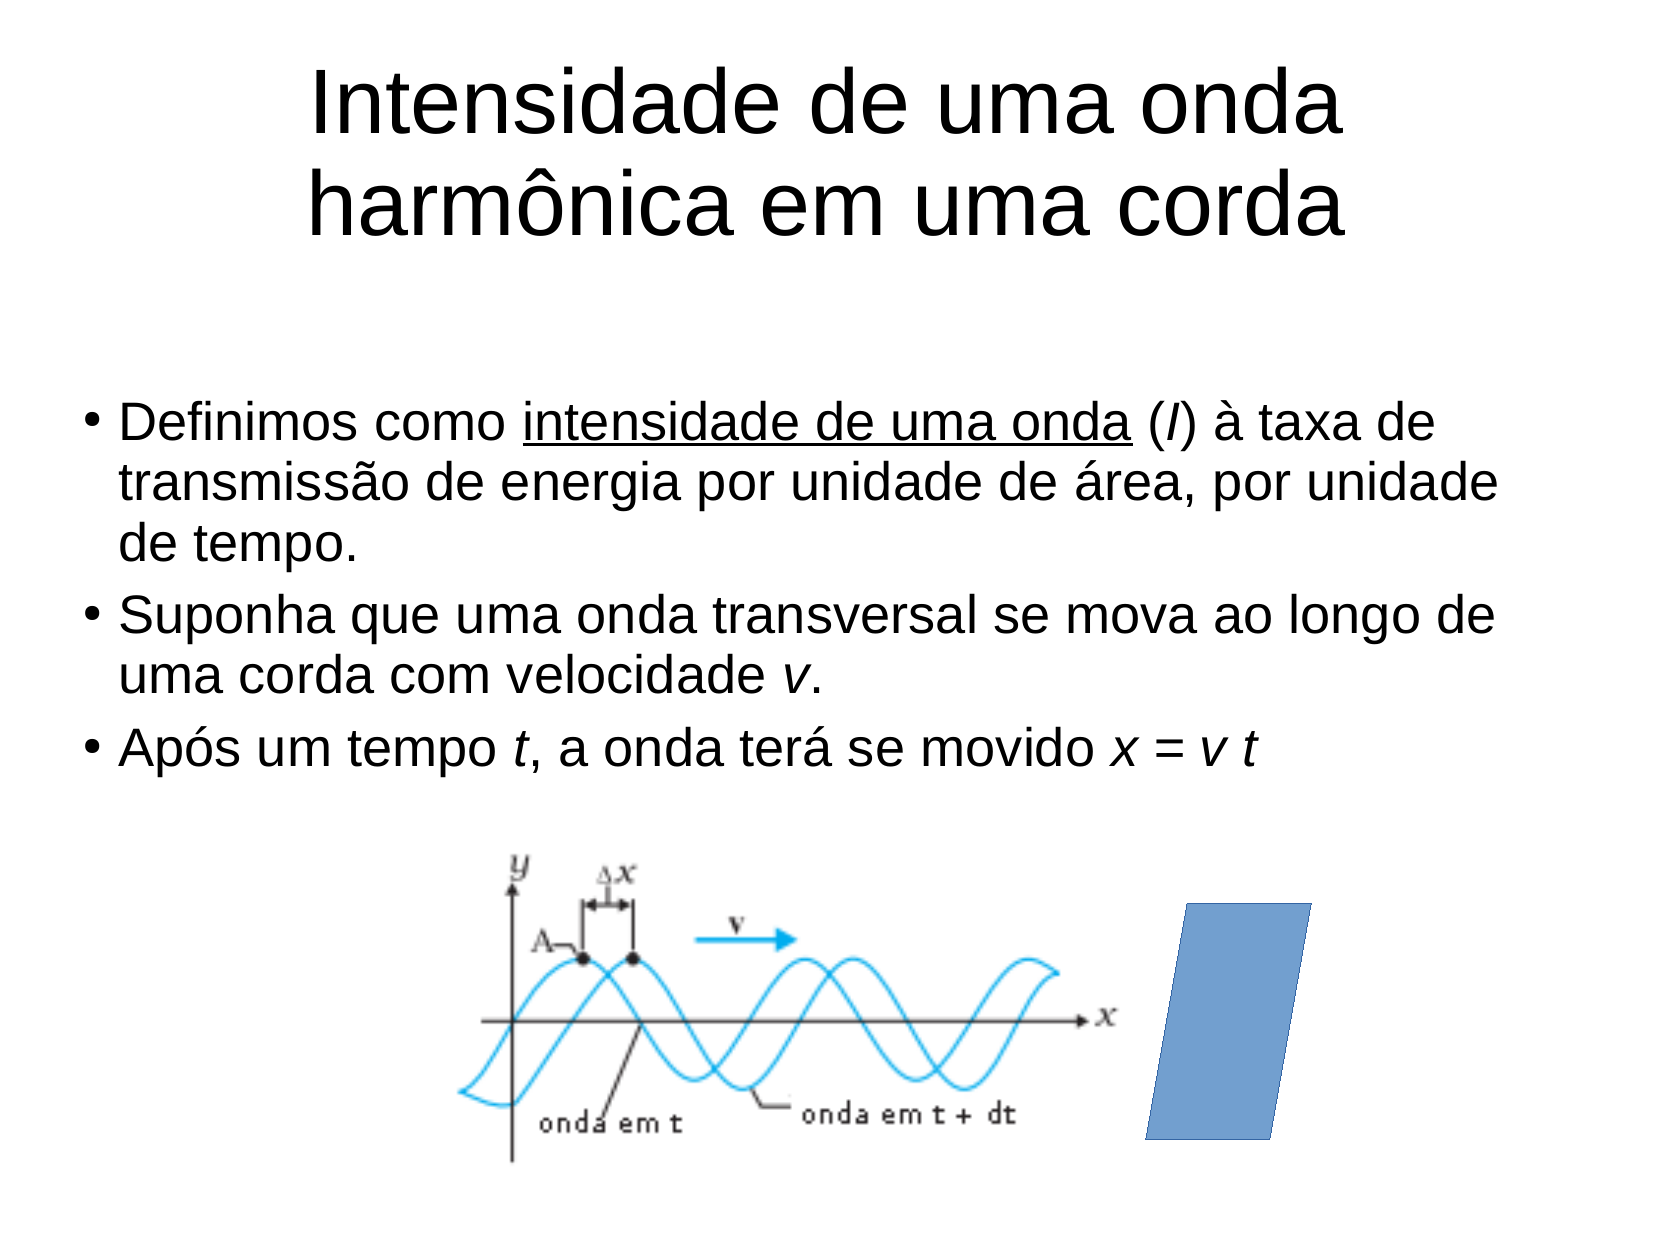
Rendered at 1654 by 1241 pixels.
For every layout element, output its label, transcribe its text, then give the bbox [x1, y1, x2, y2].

title Intensidade de uma onda harmônica em uma corda [82, 49, 1571, 257]
subtitle Definimos como intensidade de uma onda (I) à taxa de transmissão de energia por unidade de área, por unidade de tempo. Suponha que uma onda transversal se mova ao longo de uma corda com velocidade v. Após um tempo t, a onda terá se movido x = v t [82, 290, 1571, 879]
text_box [1145, 903, 1312, 1140]
picture [429, 826, 1152, 1172]
